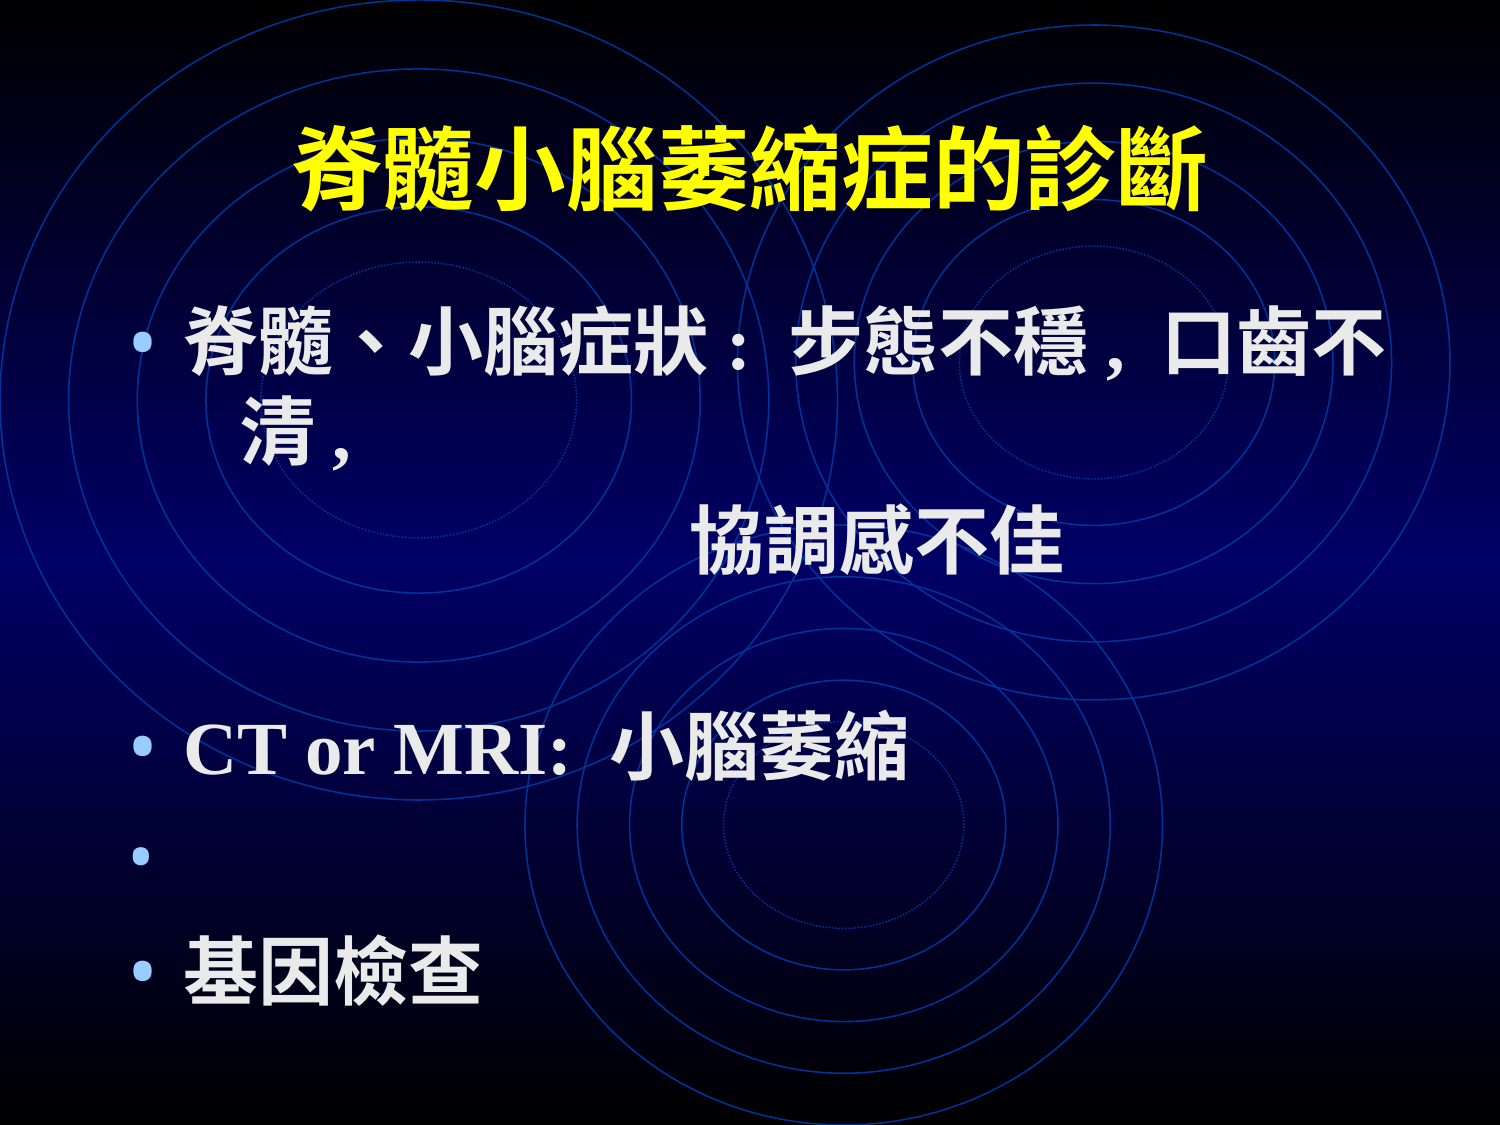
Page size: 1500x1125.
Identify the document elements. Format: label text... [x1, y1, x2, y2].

text_box 脊髓小腦萎縮症的診斷 [113, 66, 1388, 267]
text_box 脊髓、小腦症狀: 步態不穩, 口齒不清, 協調感不佳 CT or MRI: 小腦萎縮 基因檢查 [272, 946, 319, 995]
text_box 脊髓、小腦症狀: 步態不穩, 口齒不清, 協調感不佳 CT or MRI: 小腦萎縮 基因檢查 [113, 287, 1412, 1000]
